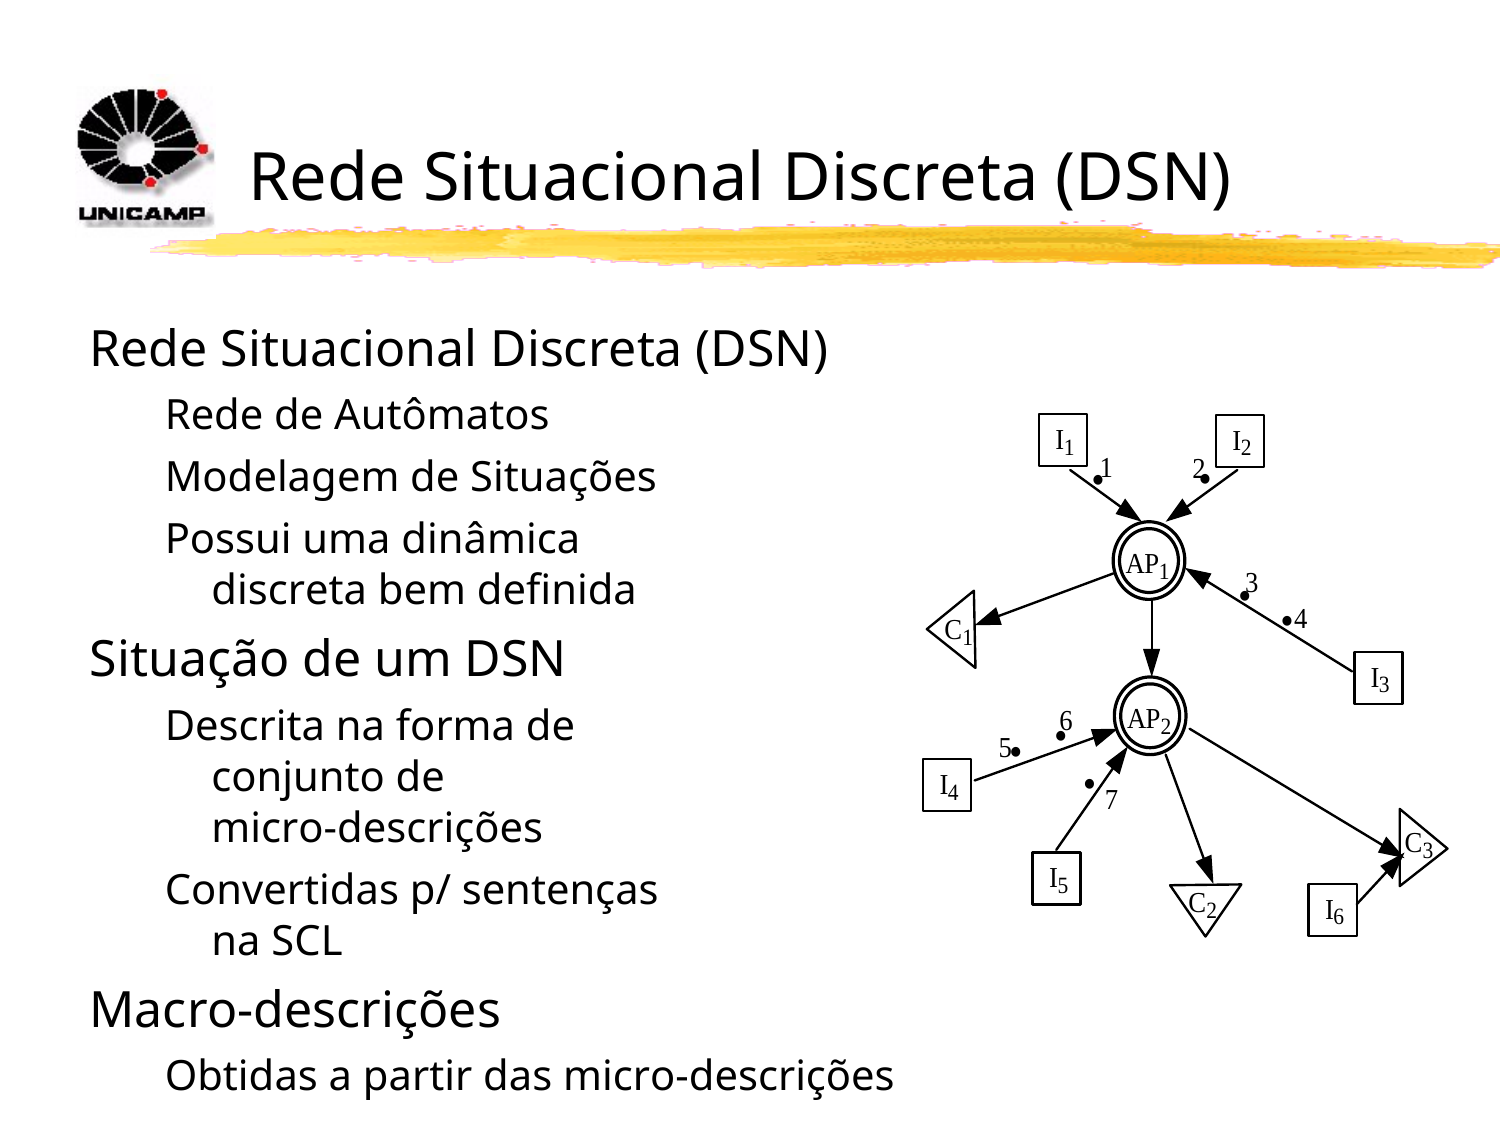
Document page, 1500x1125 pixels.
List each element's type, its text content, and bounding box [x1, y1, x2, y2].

chart [915, 397, 1458, 950]
picture [75, 74, 1500, 279]
title Rede Situacional Discreta (DSN) [233, 37, 1434, 225]
list Rede Situacional Discreta (DSN) Rede de Autômatos Modelagem de Situações Possui uma dinâmica discreta bem definida Situação de um DSN Descrita na forma de conjunto de micro-descrições Convertidas p/ sentenças na SCL Macro-descrições Obtidas a partir das micro-descrições [74, 309, 1417, 1024]
